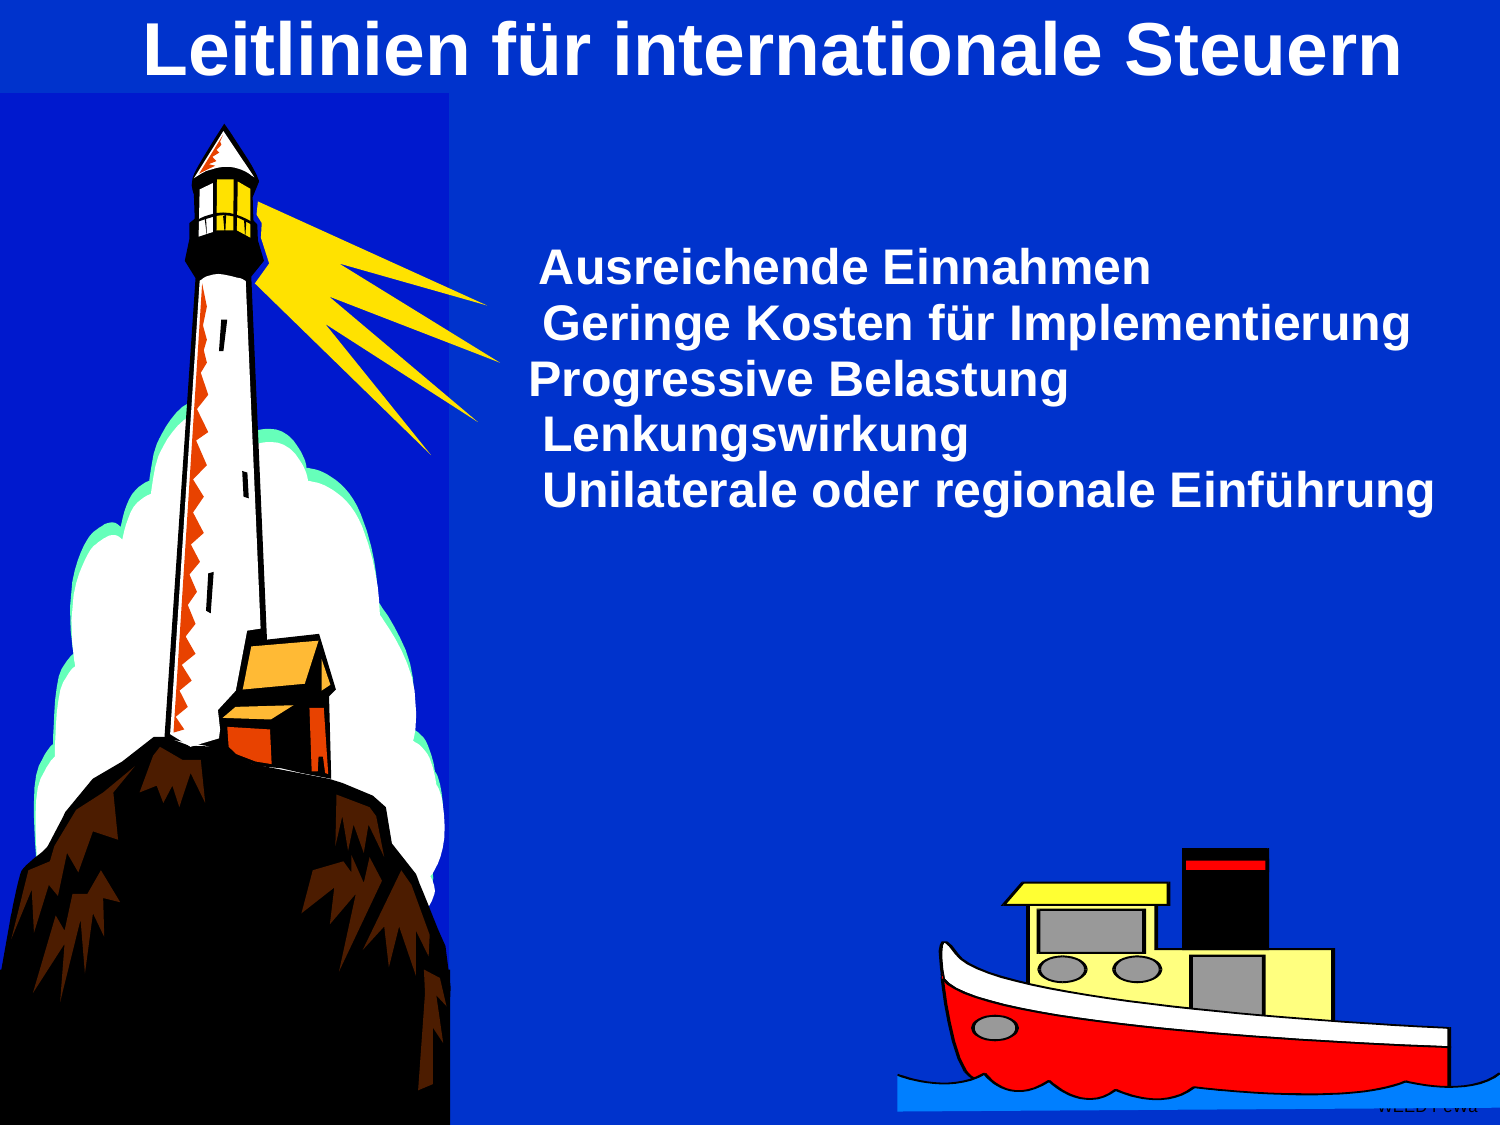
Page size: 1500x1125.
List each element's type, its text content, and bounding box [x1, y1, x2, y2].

text_box Leitlinien für internationale Steuern [100, 0, 1448, 100]
picture [897, 848, 1500, 1125]
text_box Ausreichende Einnahmen Geringe Kosten für Implementierung Progressive Belastung Lenkungswirkung Unilaterale oder regionale Einführung [513, 231, 1500, 526]
picture [0, 92, 501, 1125]
